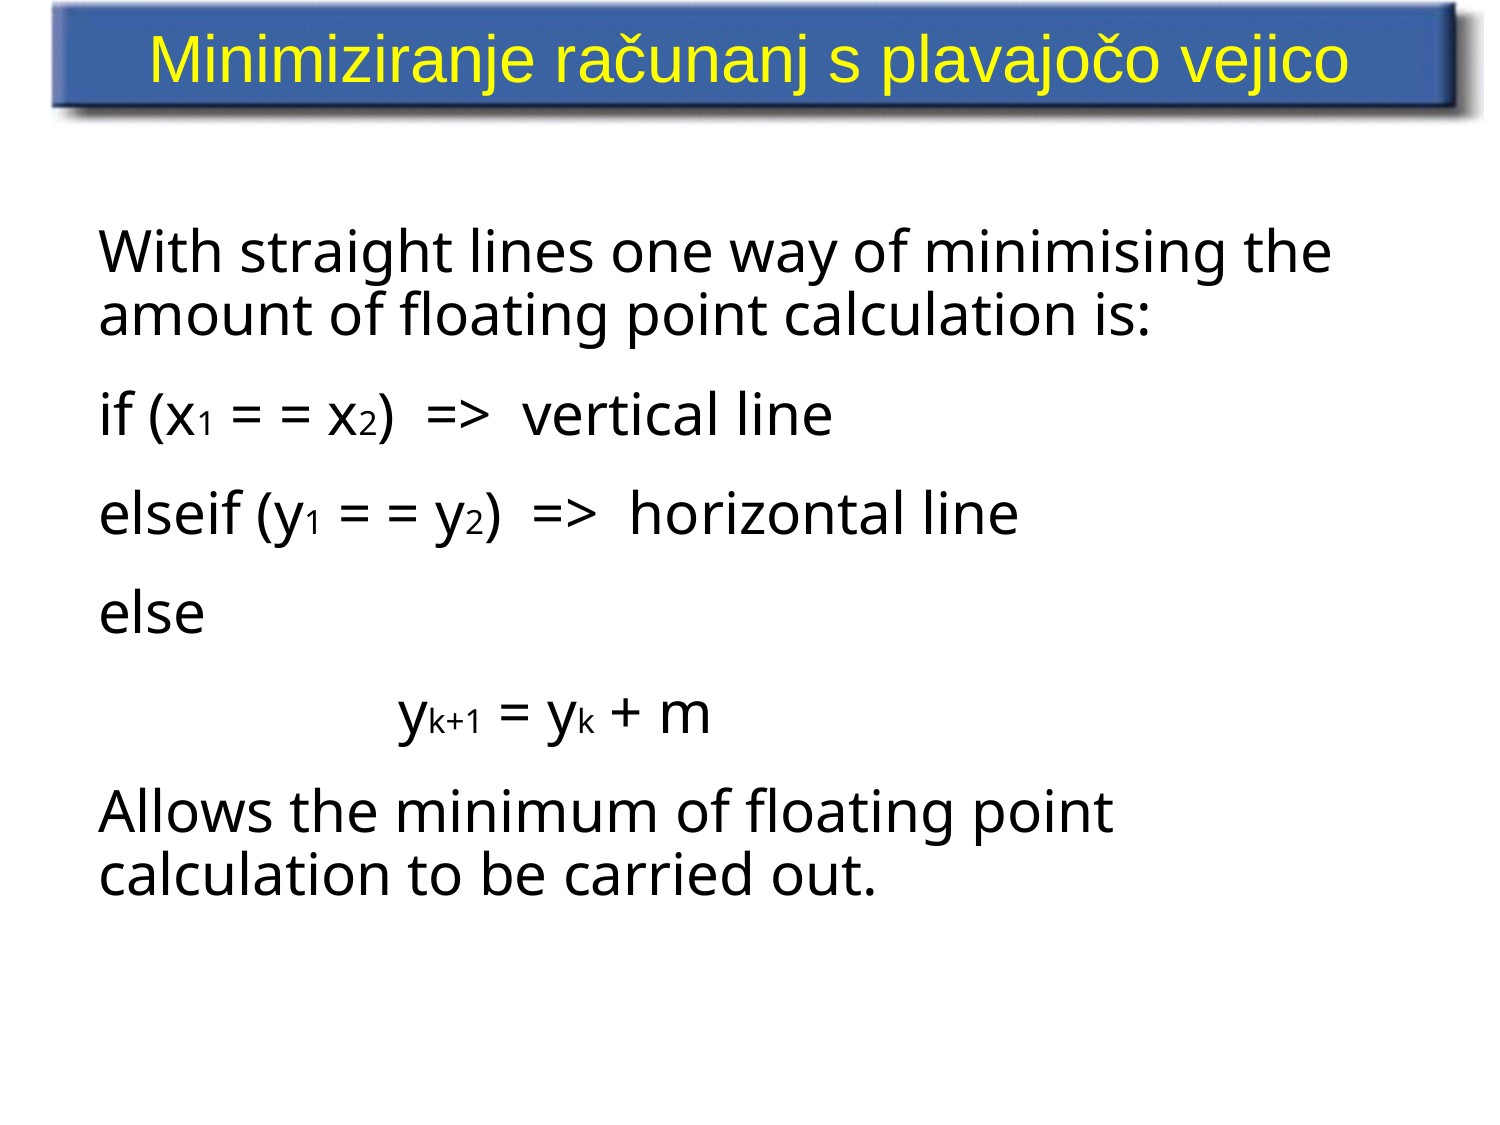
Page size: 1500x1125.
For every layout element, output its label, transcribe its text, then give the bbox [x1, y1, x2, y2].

title Minimiziranje računanj s plavajočo vejico [75, 0, 1426, 104]
picture [50, 0, 1484, 127]
text_box With straight lines one way of minimising the amount of floating point calculation is: if (x1 = = x2) => vertical line elseif (y1 = = y2) => horizontal line else yk+1 = yk + m Allows the minimum of floating point calculation to be carried out. [83, 214, 1417, 917]
